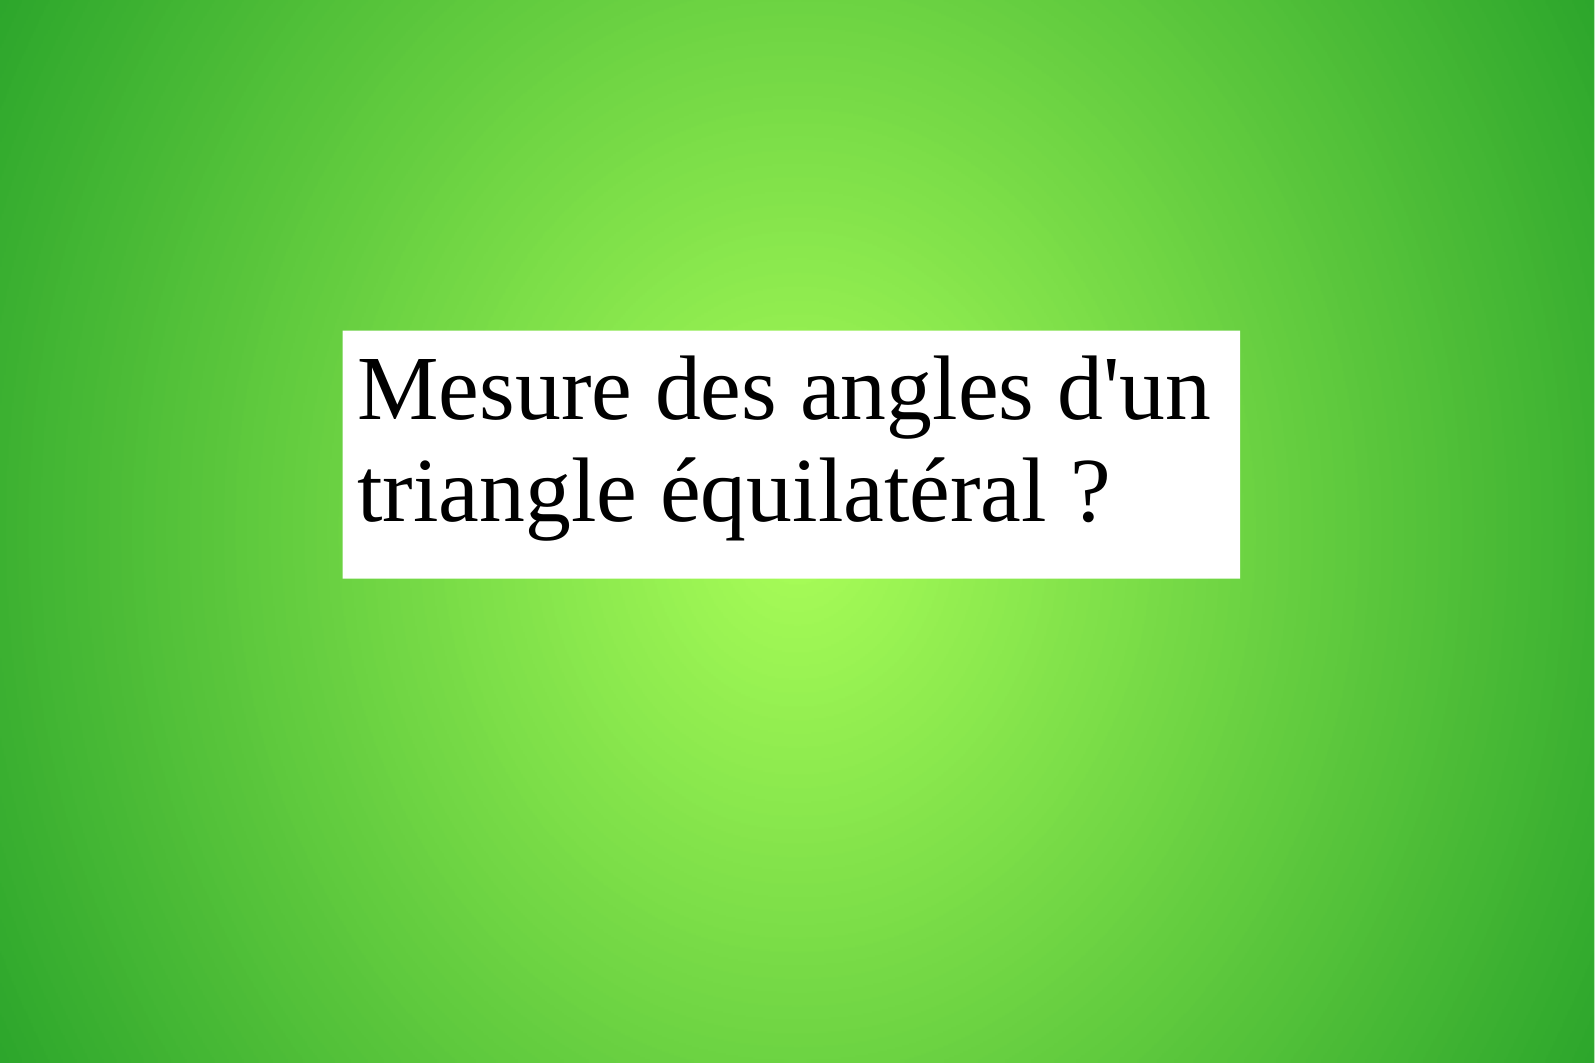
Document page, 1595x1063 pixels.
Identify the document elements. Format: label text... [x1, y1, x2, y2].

text_box Mesure des angles d'un triangle équilatéral ? [342, 330, 1241, 579]
picture [0, 0, 1595, 1063]
